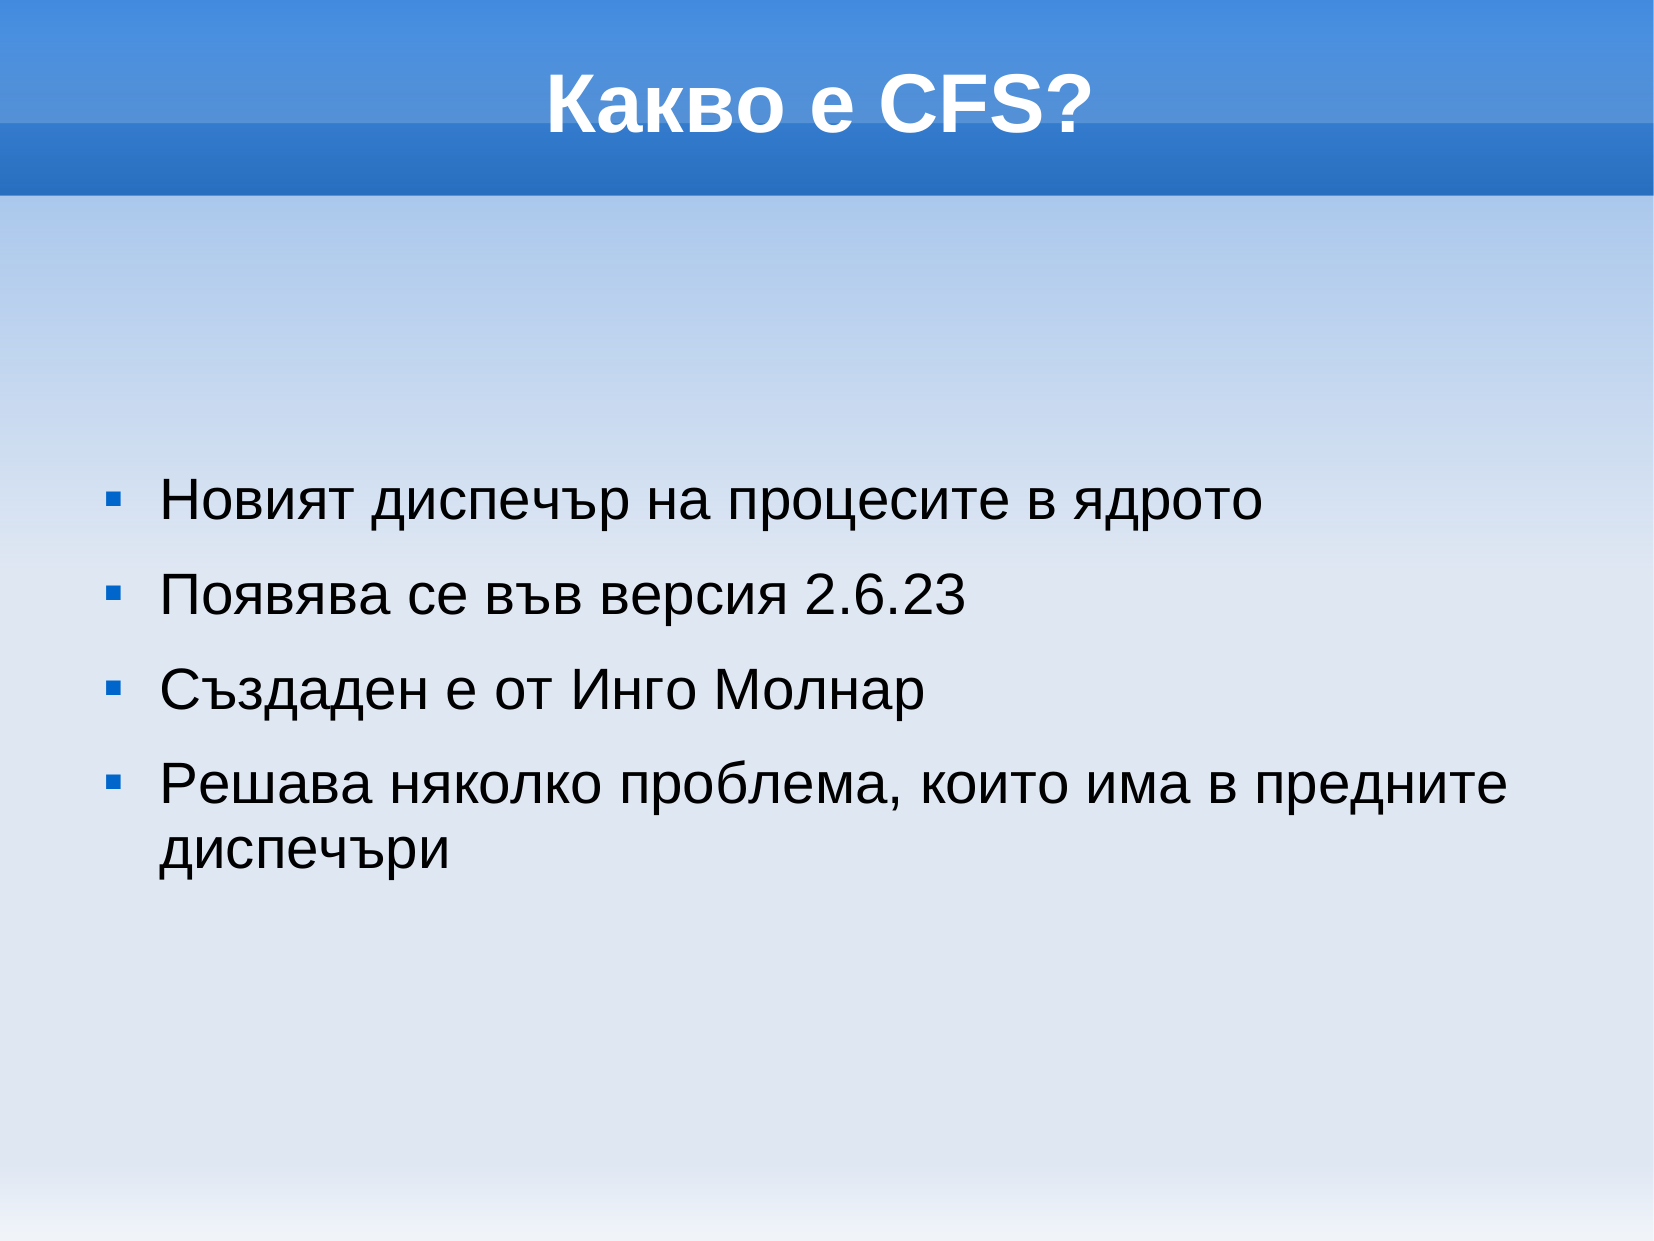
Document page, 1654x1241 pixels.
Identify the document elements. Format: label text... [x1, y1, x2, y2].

title Какво е CFS? [76, 0, 1565, 208]
picture [0, 0, 1654, 1241]
list Новият диспечър на процесите в ядрото Появява се във версия 2.6.23 Създаден е от Инго Молнар Решава няколко проблема, които има в предните диспечъри [88, 467, 1577, 916]
